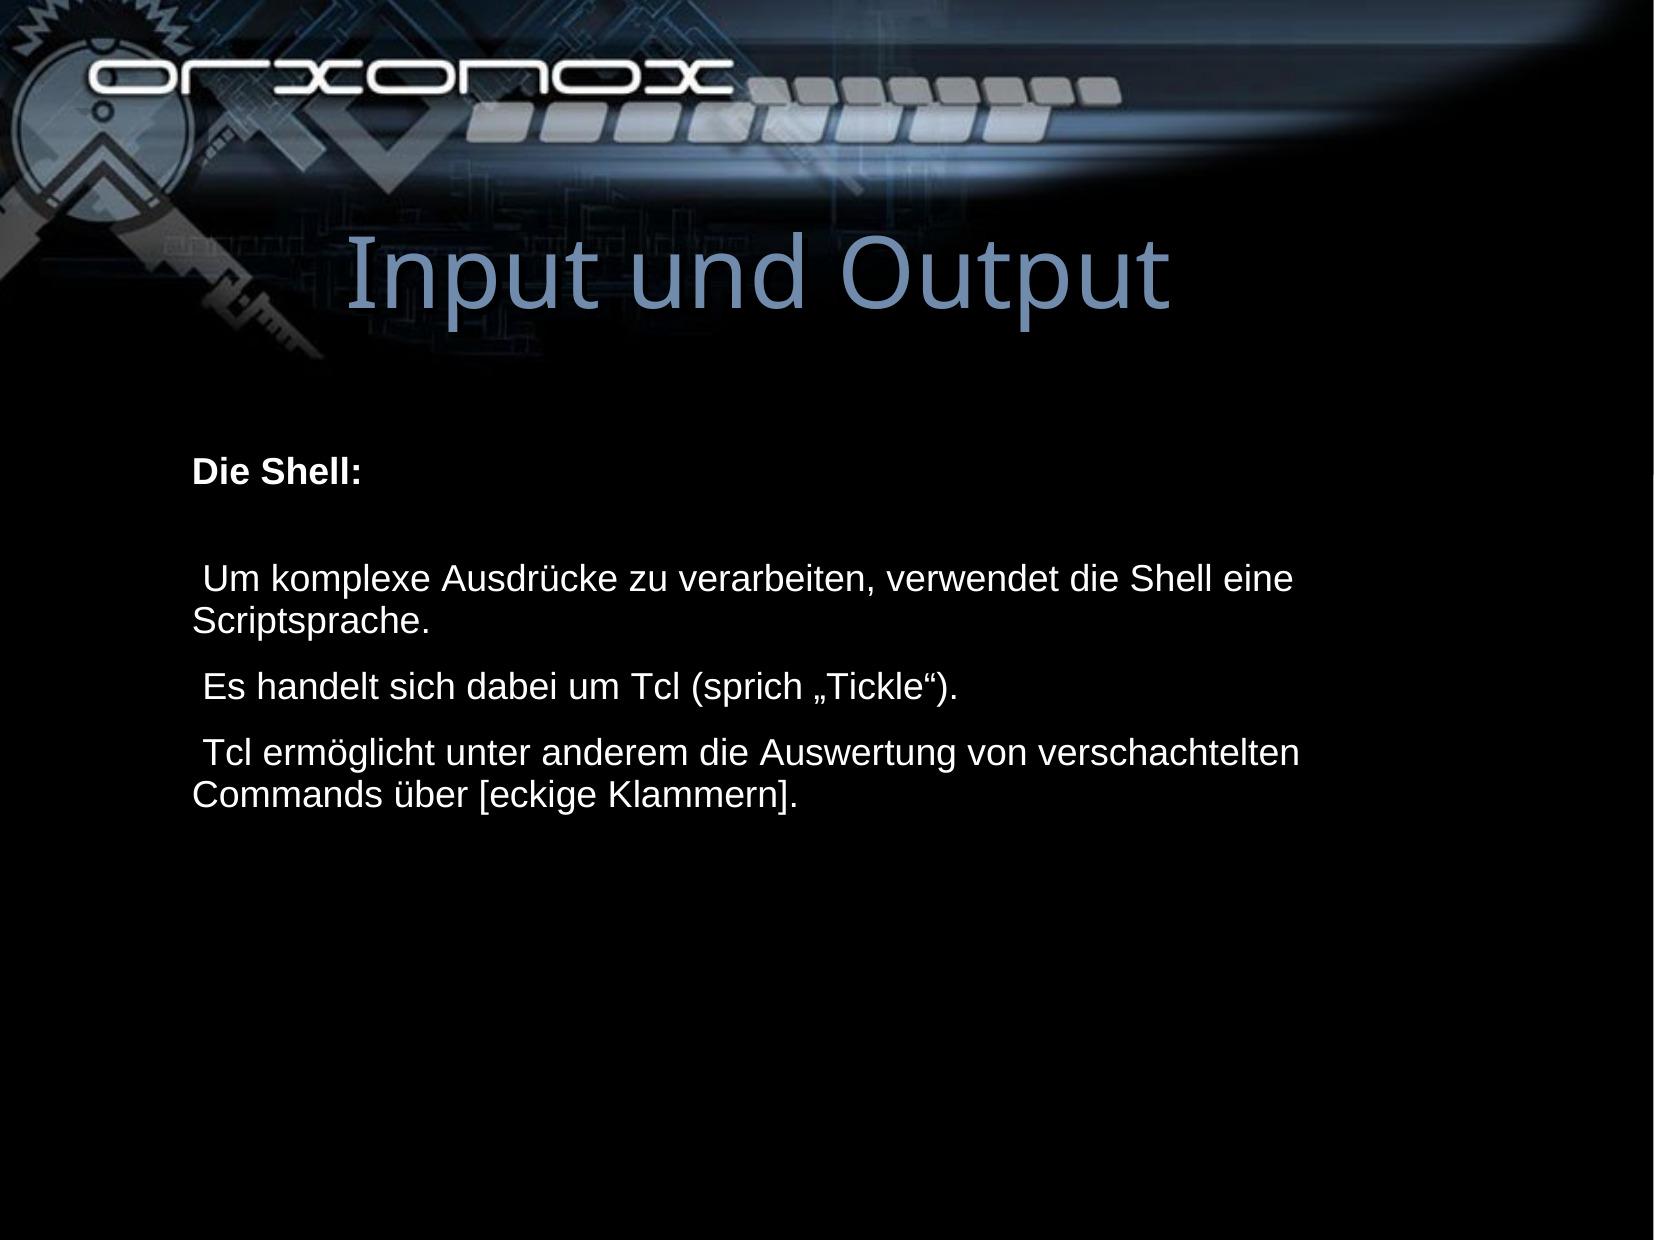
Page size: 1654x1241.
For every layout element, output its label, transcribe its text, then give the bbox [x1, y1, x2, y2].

picture [0, 0, 1654, 475]
text_box Die Shell: Um komplexe Ausdrücke zu verarbeiten, verwendet die Shell eine Scriptsprache. Es handelt sich dabei um Tcl (sprich „Tickle“). Tcl ermöglicht unter anderem die Auswertung von verschachtelten Commands über [eckige Klammern]. [177, 442, 1477, 888]
text_box Input und Output [330, 194, 1306, 344]
